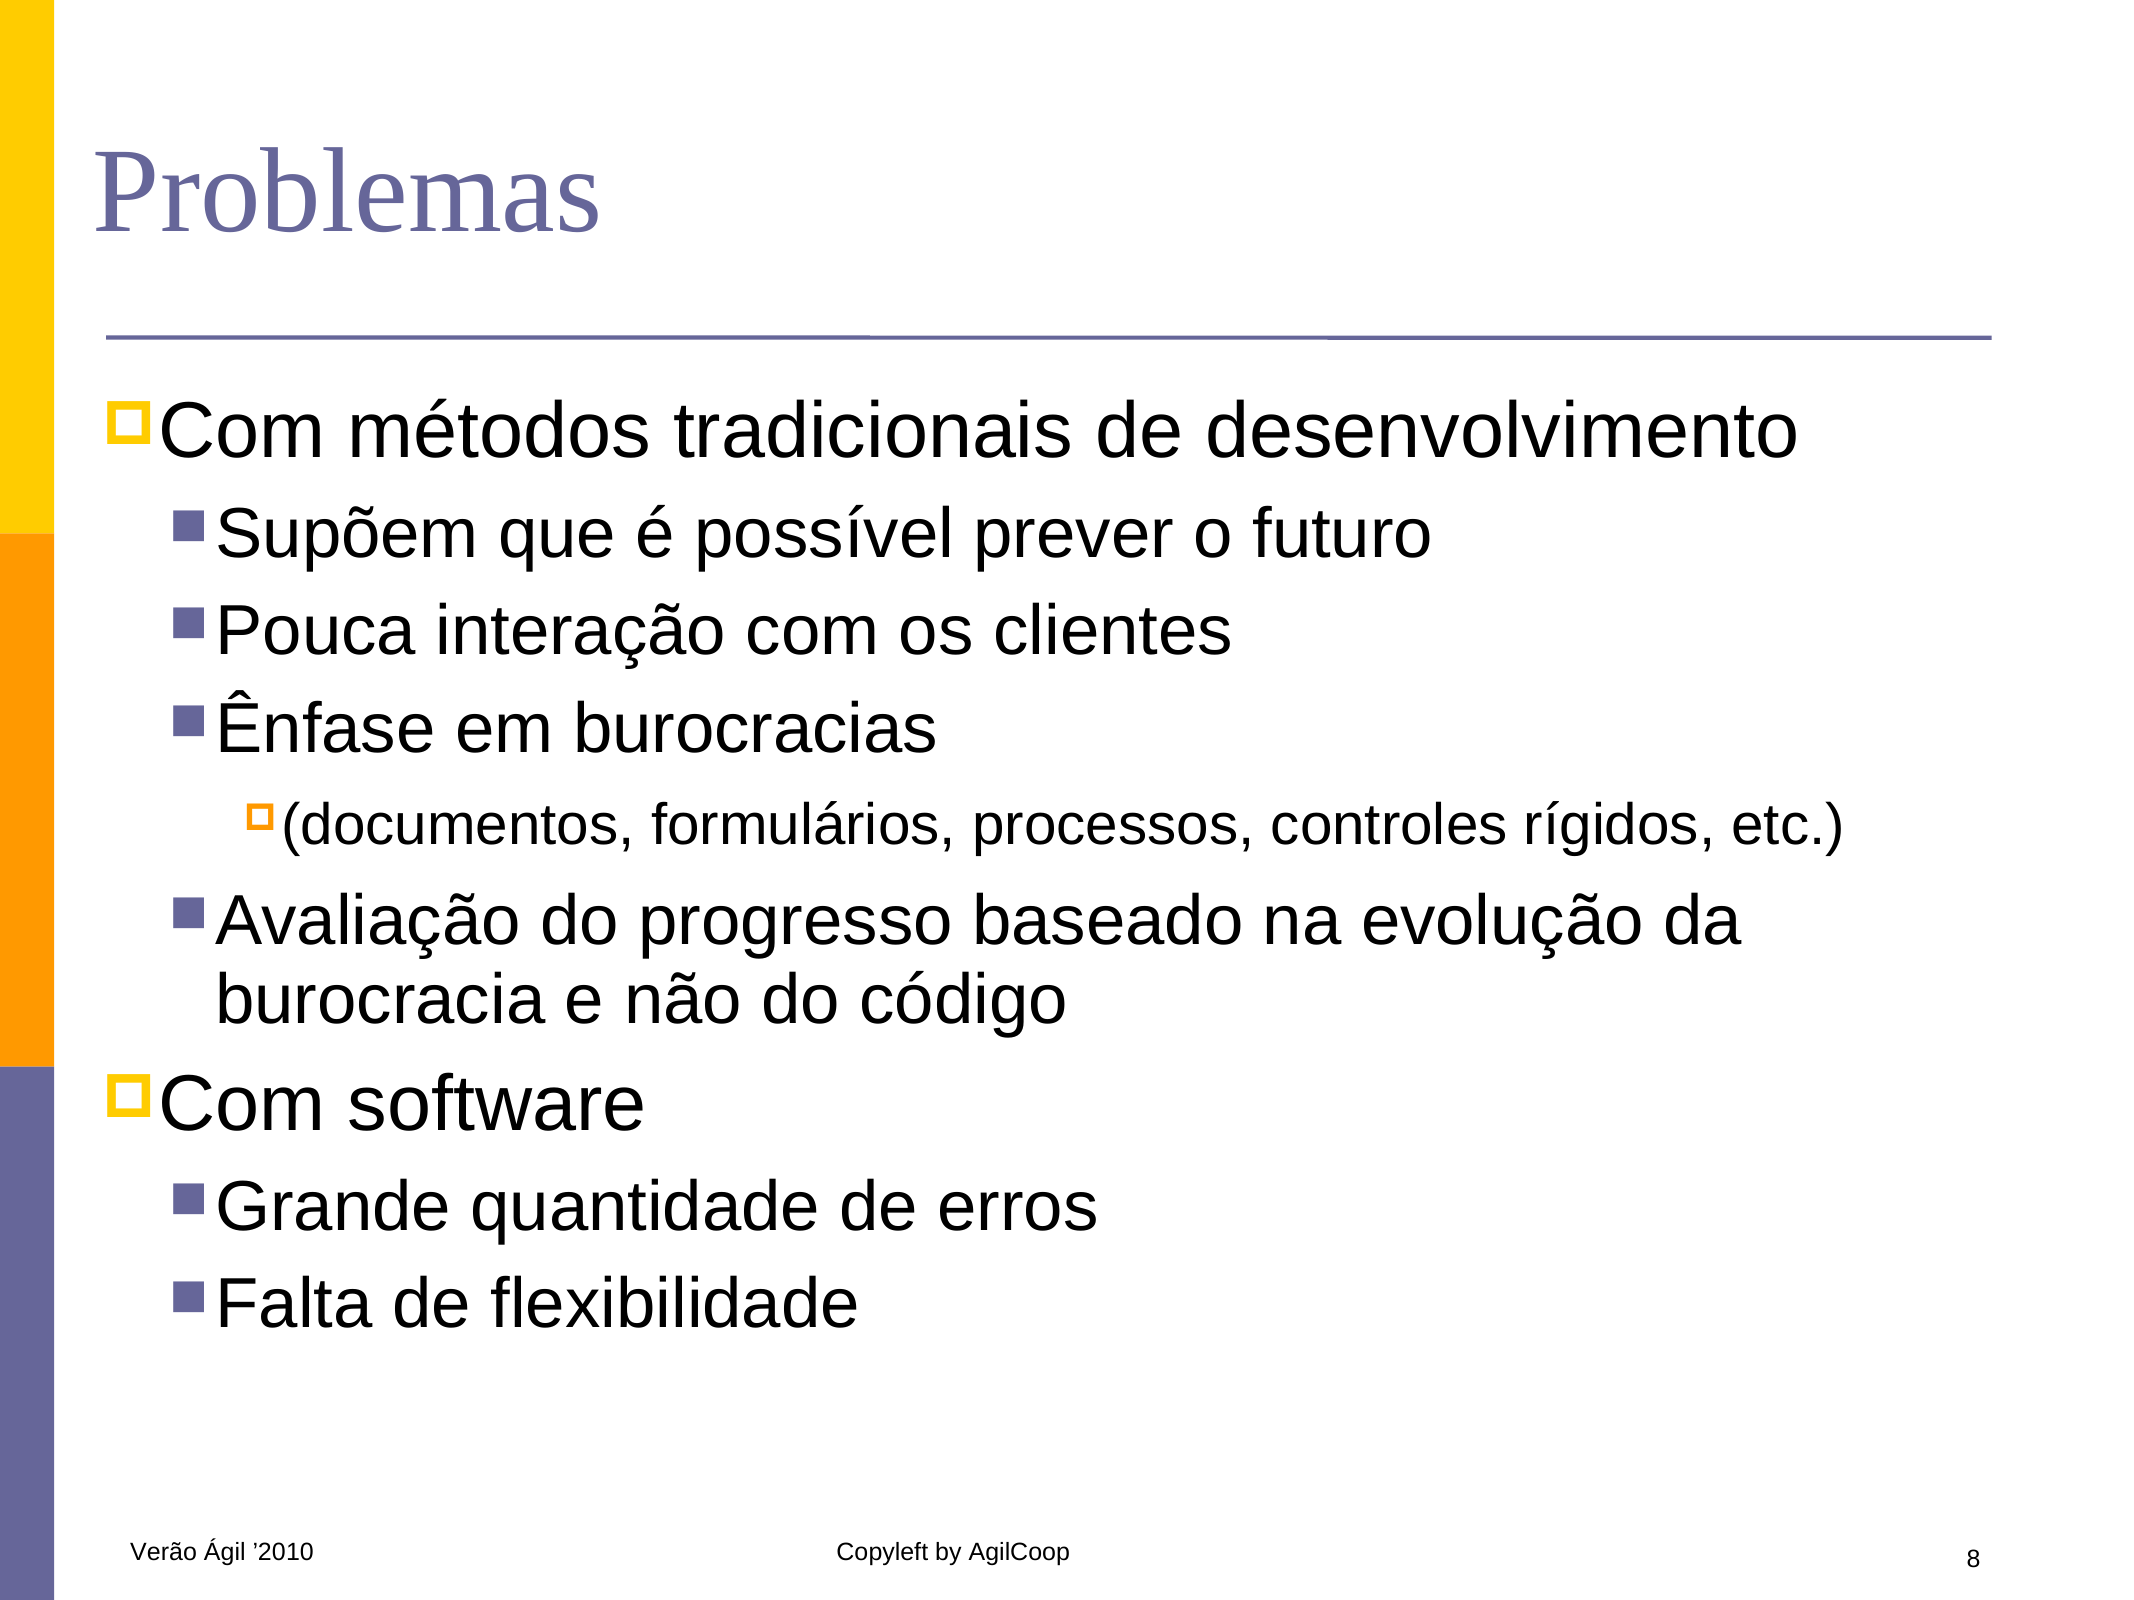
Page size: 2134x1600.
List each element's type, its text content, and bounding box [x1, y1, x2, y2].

text_box [0, 0, 55, 1600]
text_box Copyleft by AgilCoop [827, 1535, 1271, 1582]
title Problemas [75, 79, 1996, 266]
text_box Verão Ágil ’2010 [120, 1535, 438, 1582]
list Com métodos tradicionais de desenvolvimento Supõem que é possível prever o futuro Pouca interação com os clientes Ênfase em burocracias (documentos, formulários, processos, controles rígidos, etc.)‏ Avaliação do progresso baseado na evolução da burocracia e não do código Com software Grande quantidade de erros Falta de flexibilidade [89, 377, 2098, 1359]
